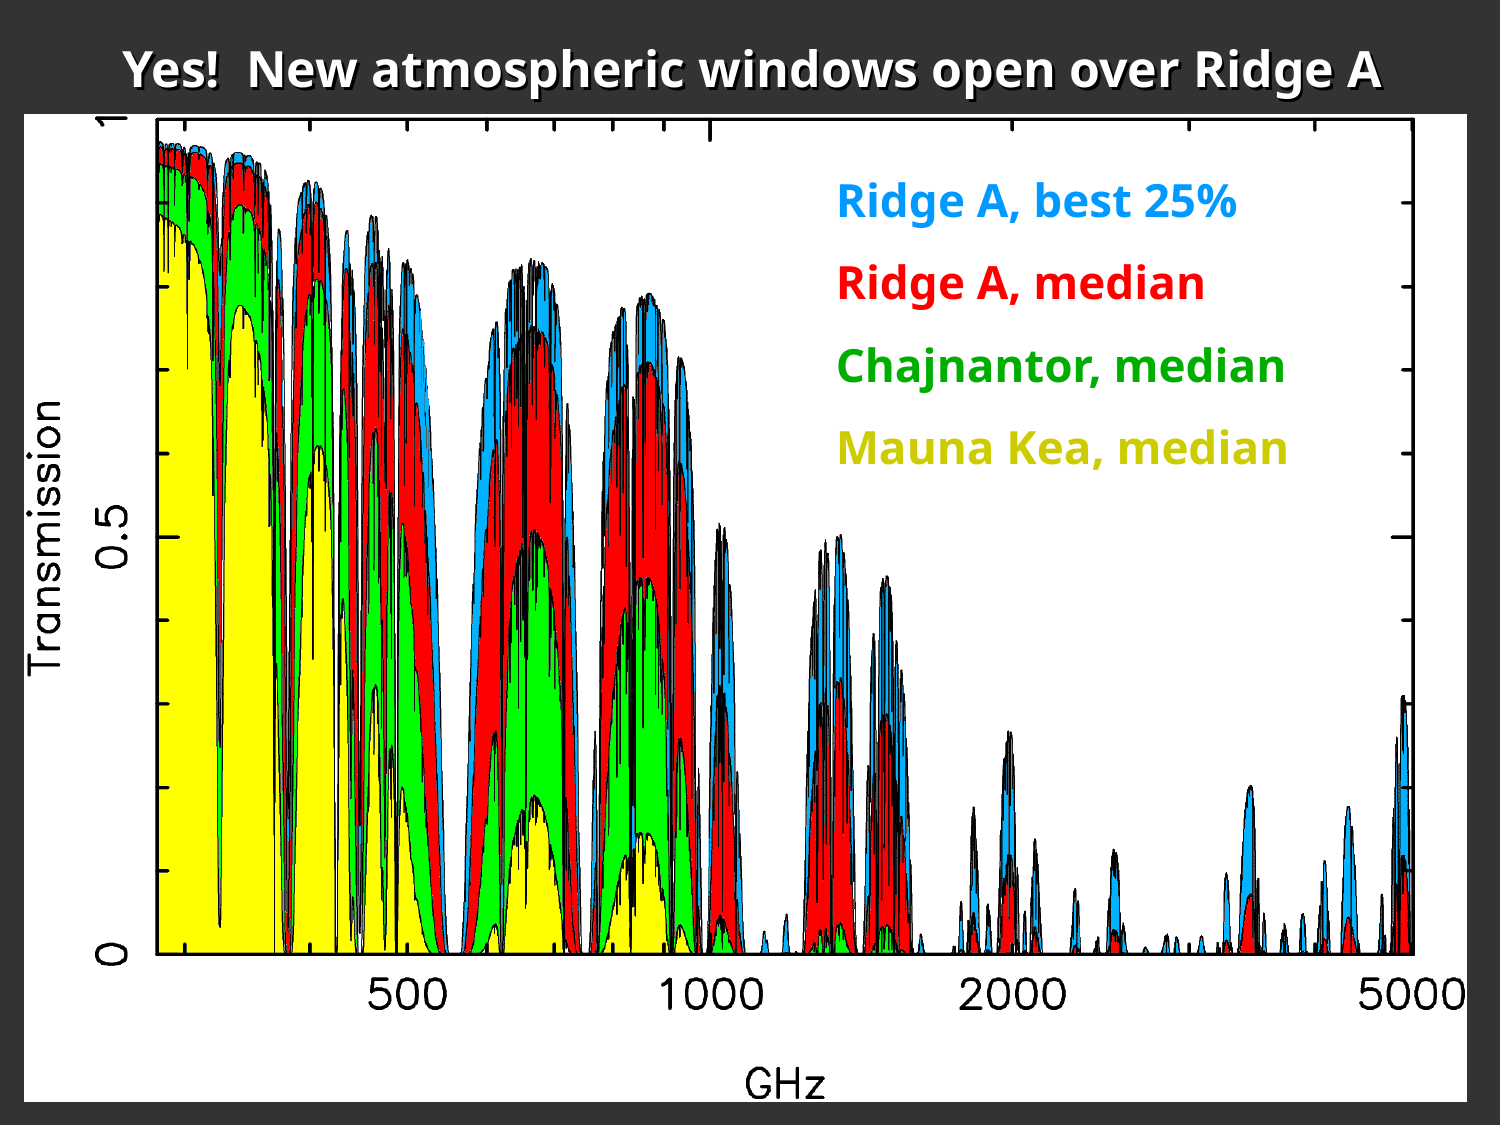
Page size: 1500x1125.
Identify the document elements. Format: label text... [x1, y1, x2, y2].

picture [24, 114, 1467, 1103]
text_box Yes! New atmospheric windows open over Ridge A [108, 29, 1397, 105]
text_box Ridge A, best 25% Ridge A, median Chajnantor, median Mauna Kea, median [821, 136, 1375, 512]
